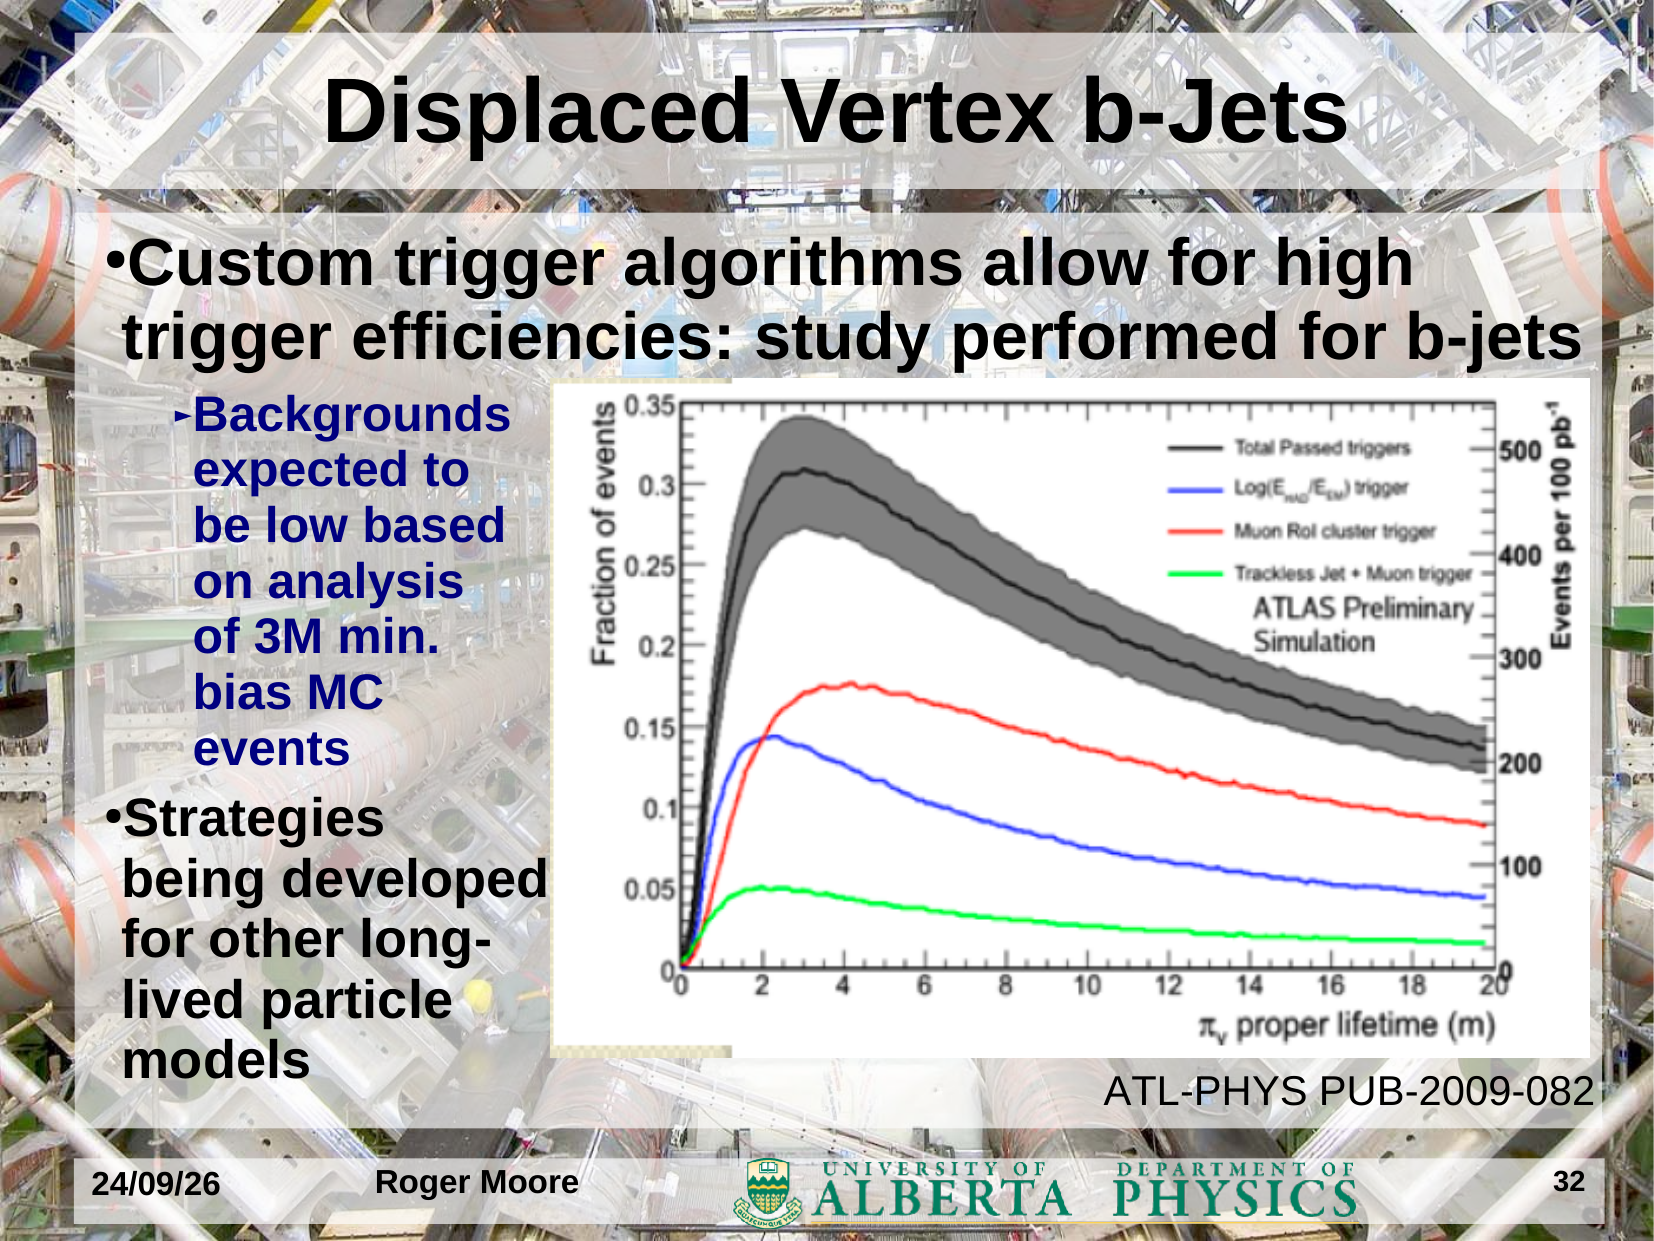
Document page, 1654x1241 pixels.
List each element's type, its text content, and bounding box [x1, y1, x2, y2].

text_box ATL-PHYS PUB-2009-082 [1103, 1064, 1597, 1114]
picture [0, 0, 1654, 1241]
list Custom trigger algorithms allow for high trigger efficiencies: study performed for b-jets Backgrounds expected to be low based on analysis of 3M min. bias MC events Strategies being developed for other long- lived particle models [74, 212, 1603, 1129]
title Displaced Vertex b-Jets [74, 32, 1600, 189]
